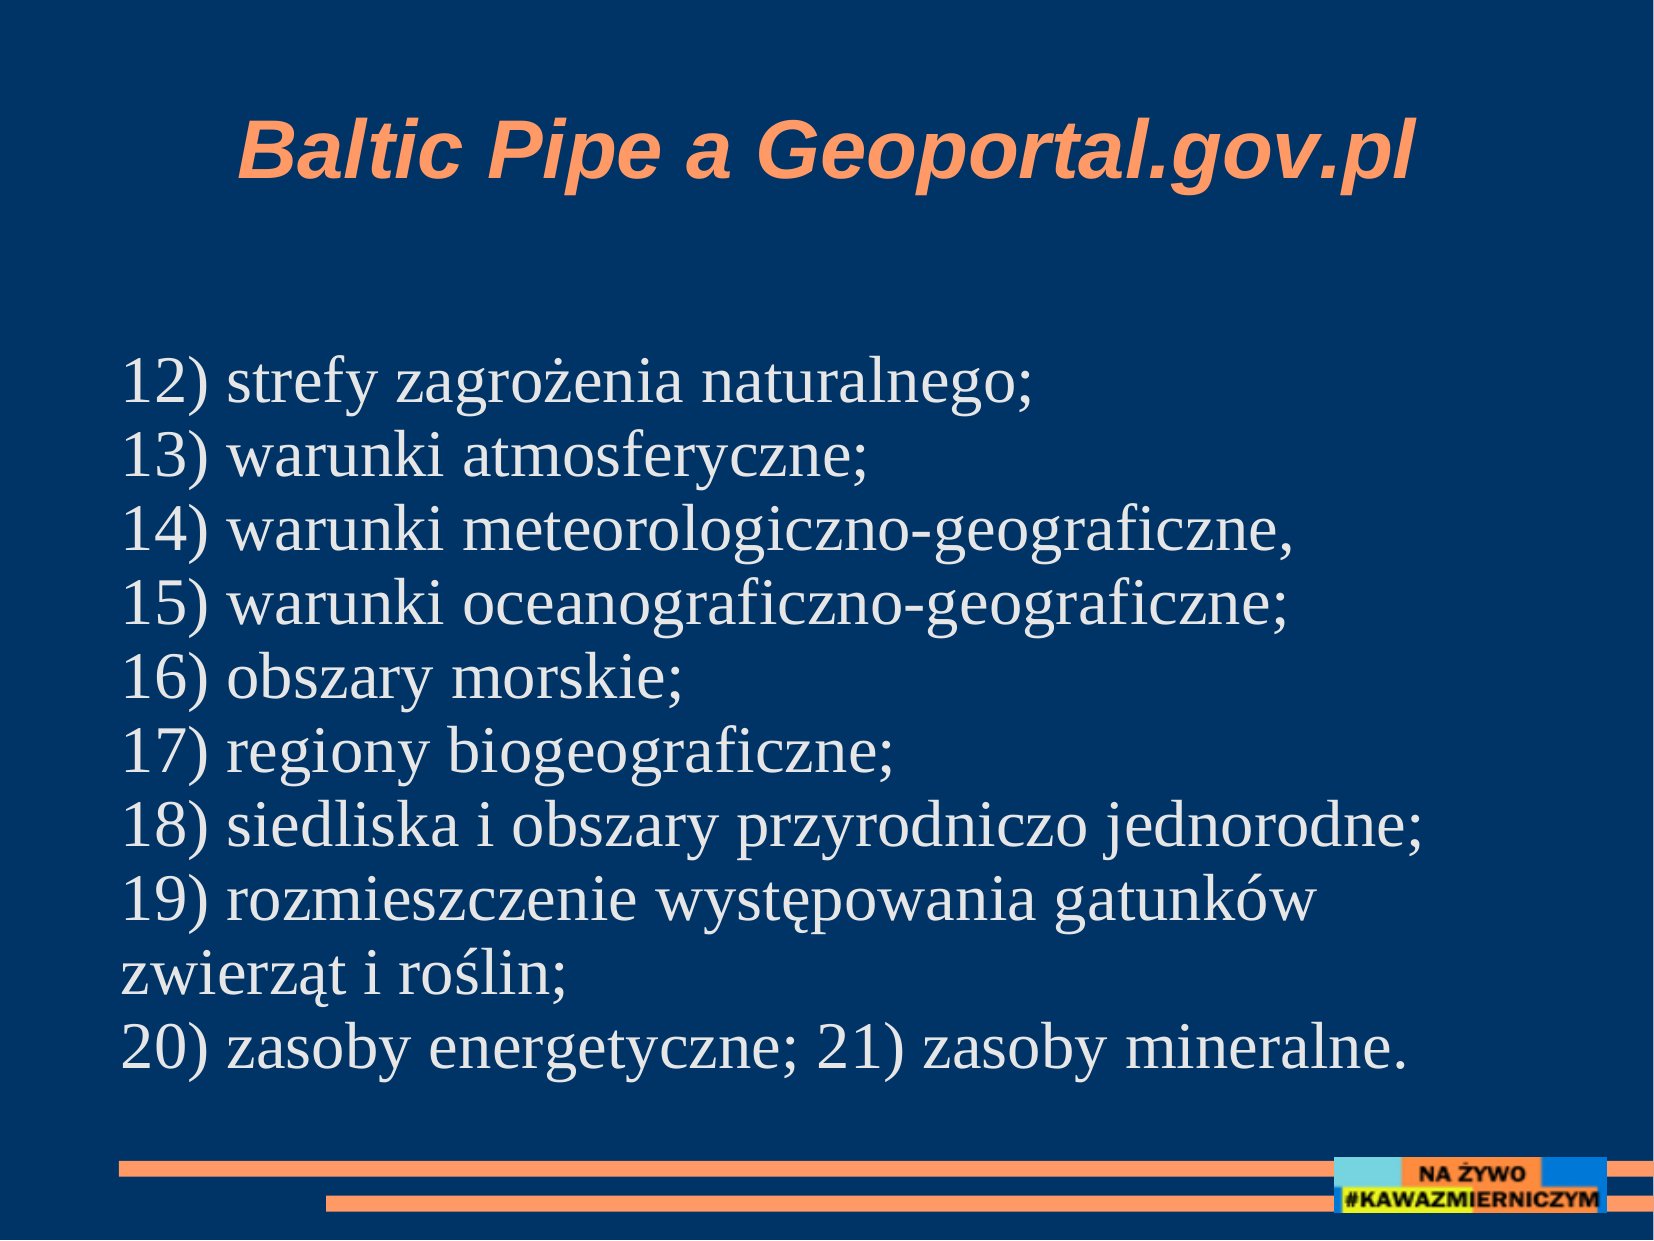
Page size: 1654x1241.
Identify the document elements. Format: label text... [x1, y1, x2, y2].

title Baltic Pipe a Geoportal.gov.pl [121, 46, 1534, 254]
list 12) strefy zagrożenia naturalnego; 13) warunki atmosferyczne; 14) warunki meteorologiczno-geograficzne, 15) warunki oceanograficzno-geograficzne; 16) obszary morskie; 17) regiony biogeograficzne; 18) siedliska i obszary przyrodniczo jednorodne; 19) rozmieszczenie występowania gatunków zwierząt i roślin; 20) zasoby energetyczne; 21) zasoby mineralne. [120, 342, 1560, 1084]
picture [1334, 1157, 1607, 1213]
